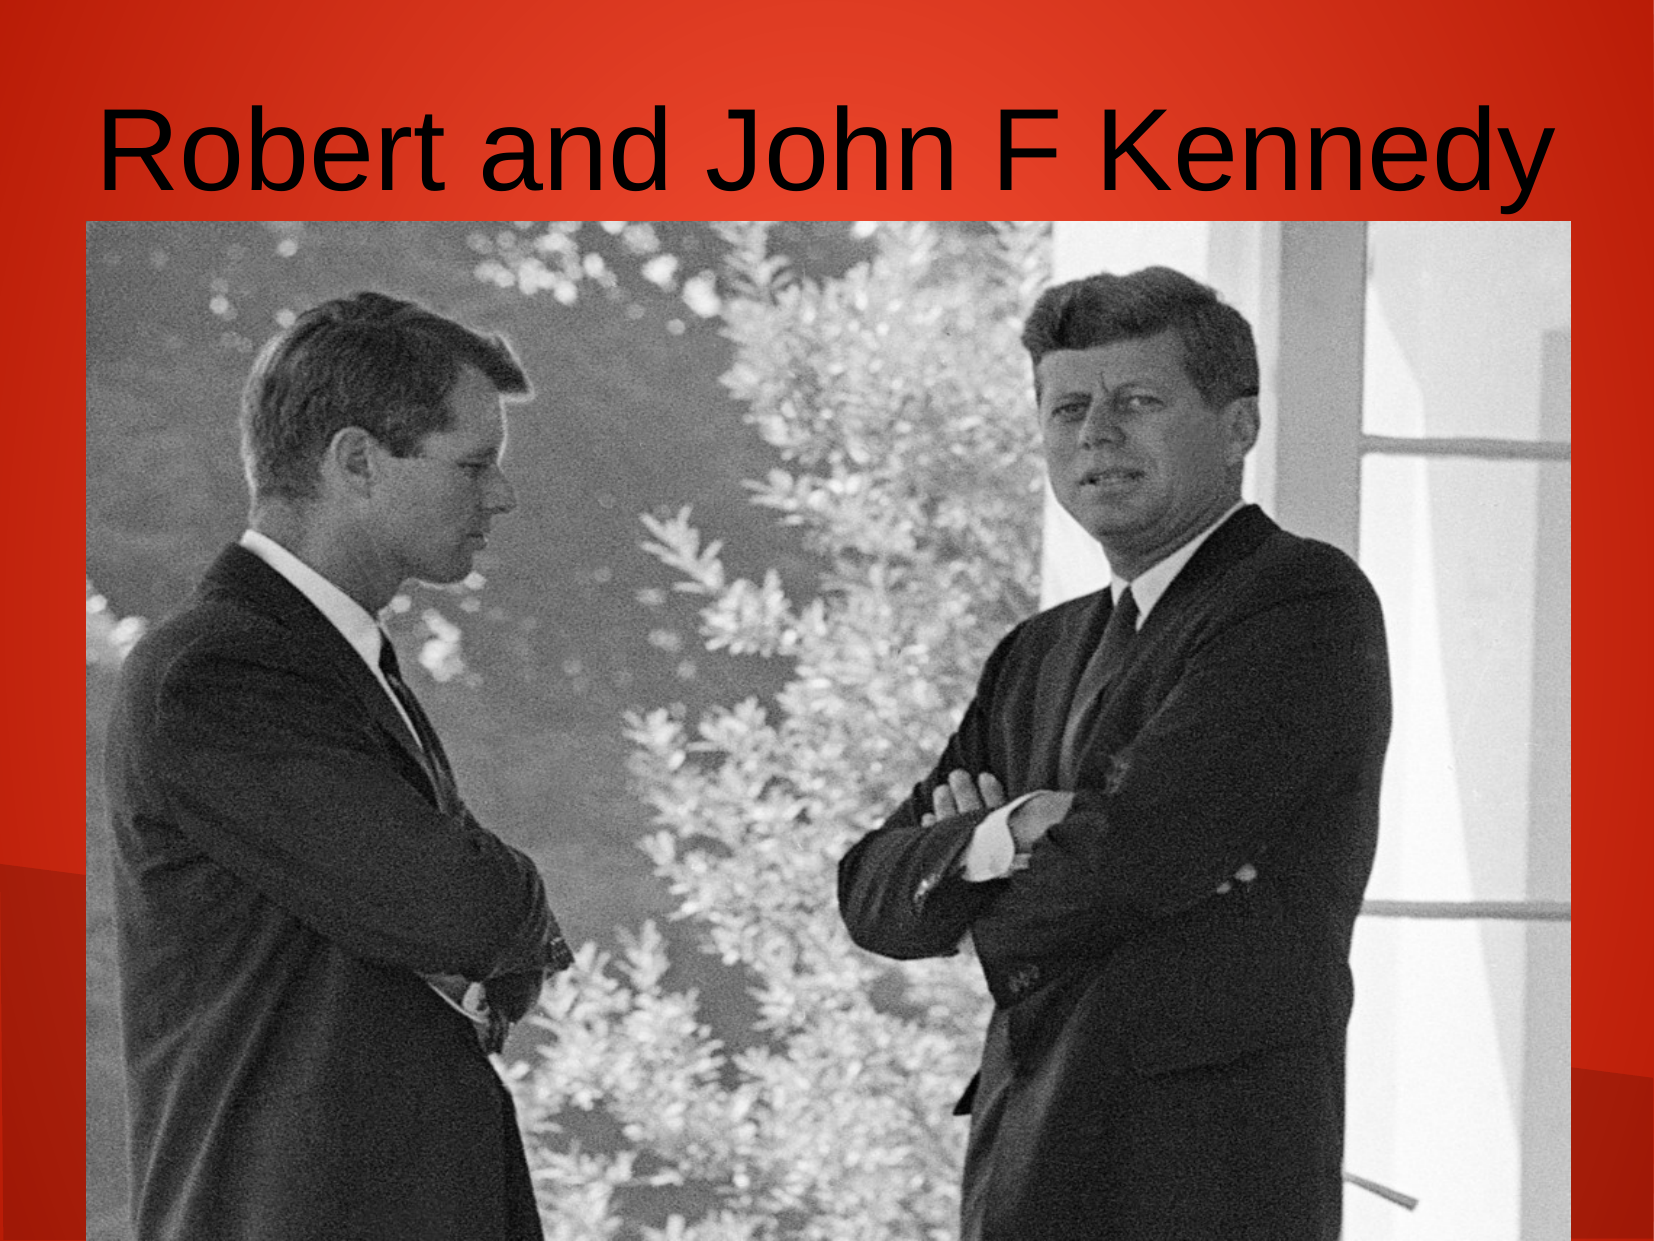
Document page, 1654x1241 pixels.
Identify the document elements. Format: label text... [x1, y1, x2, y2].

picture [86, 221, 1571, 1241]
title Robert and John F Kennedy [82, 47, 1571, 252]
